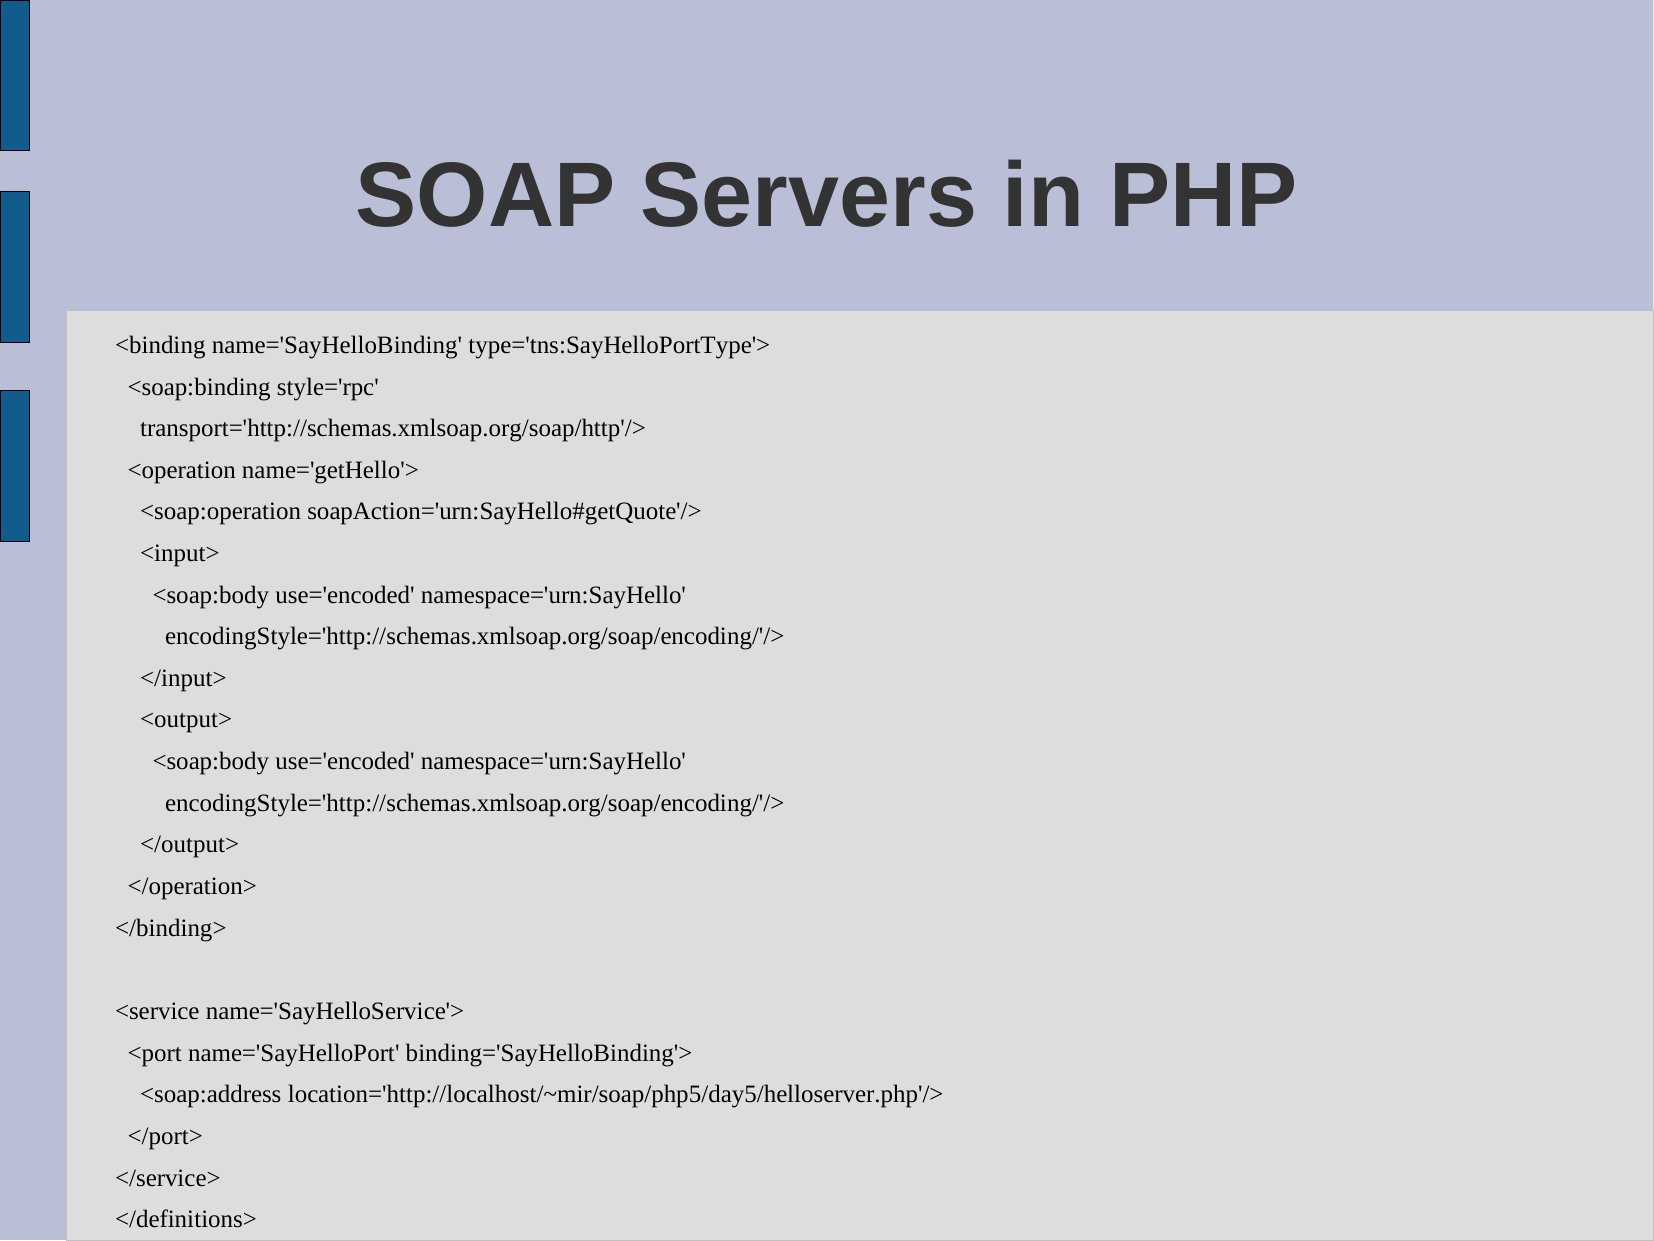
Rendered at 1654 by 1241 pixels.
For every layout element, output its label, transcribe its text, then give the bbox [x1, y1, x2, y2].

title SOAP Servers in PHP [121, 91, 1534, 299]
text_box <binding name='SayHelloBinding' type='tns:SayHelloPortType'> <soap:binding style='rpc' transport='http://schemas.xmlsoap.org/soap/http'/> <operation name='getHello'> <soap:operation soapAction='urn:SayHello#getQuote'/> <input> <soap:body use='encoded' namespace='urn:SayHello' encodingStyle='http://schemas.xmlsoap.org/soap/encoding/'/> </input> <output> <soap:body use='encoded' namespace='urn:SayHello' encodingStyle='http://schemas.xmlsoap.org/soap/encoding/'/> </output> </operation> </binding> <service name='SayHelloService'> <port name='SayHelloPort' binding='SayHelloBinding'> <soap:address location='http://localhost/~mir/soap/php5/day5/helloserver.php'/> </port> </service> </definitions> [115, 317, 1584, 1225]
